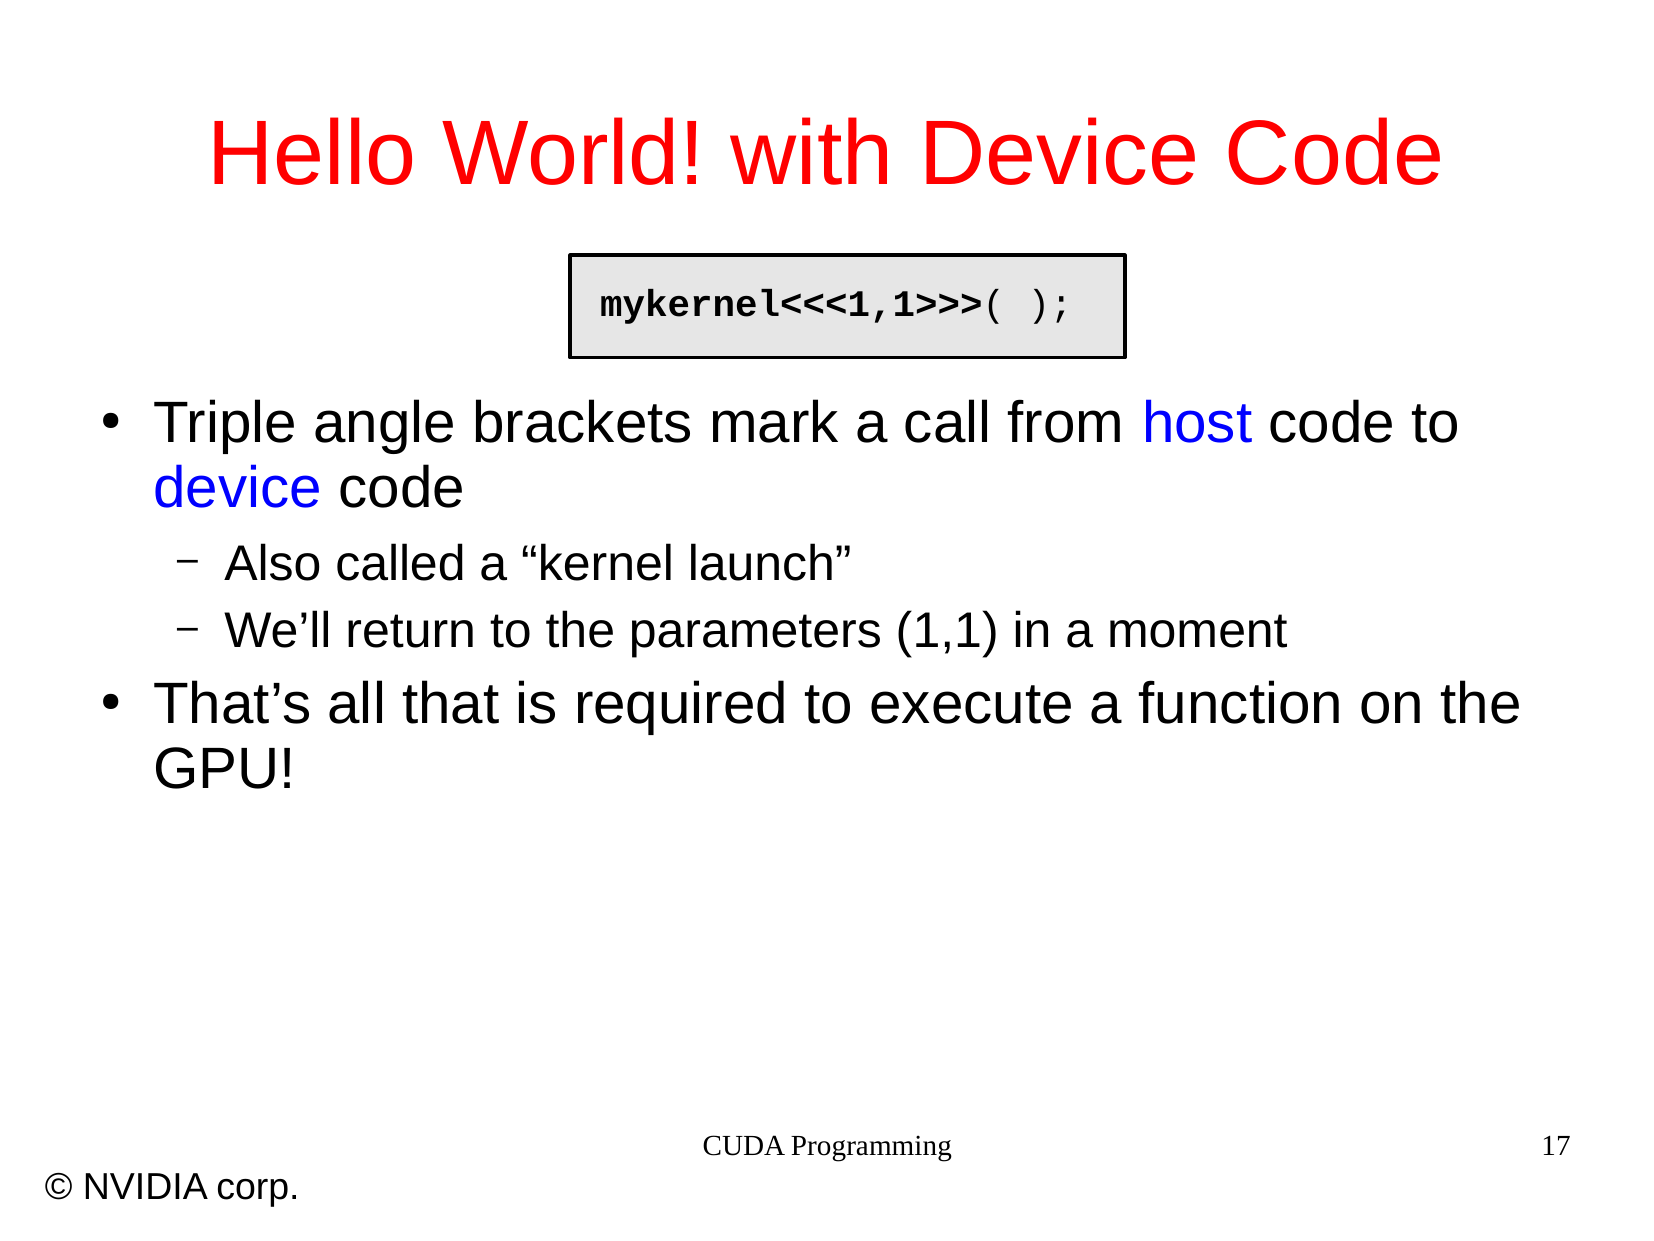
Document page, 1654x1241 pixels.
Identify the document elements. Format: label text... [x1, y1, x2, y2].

text_box © NVIDIA corp. [30, 1158, 331, 1216]
text_box mykernel<<<1,1>>>( ); [570, 255, 1126, 358]
list Triple angle brackets mark a call from host code to device code Also called a “kernel launch” We’ll return to the parameters (1,1) in a moment That’s all that is required to execute a function on the GPU! [82, 390, 1571, 1109]
title Hello World! with Device Code [82, 49, 1571, 257]
